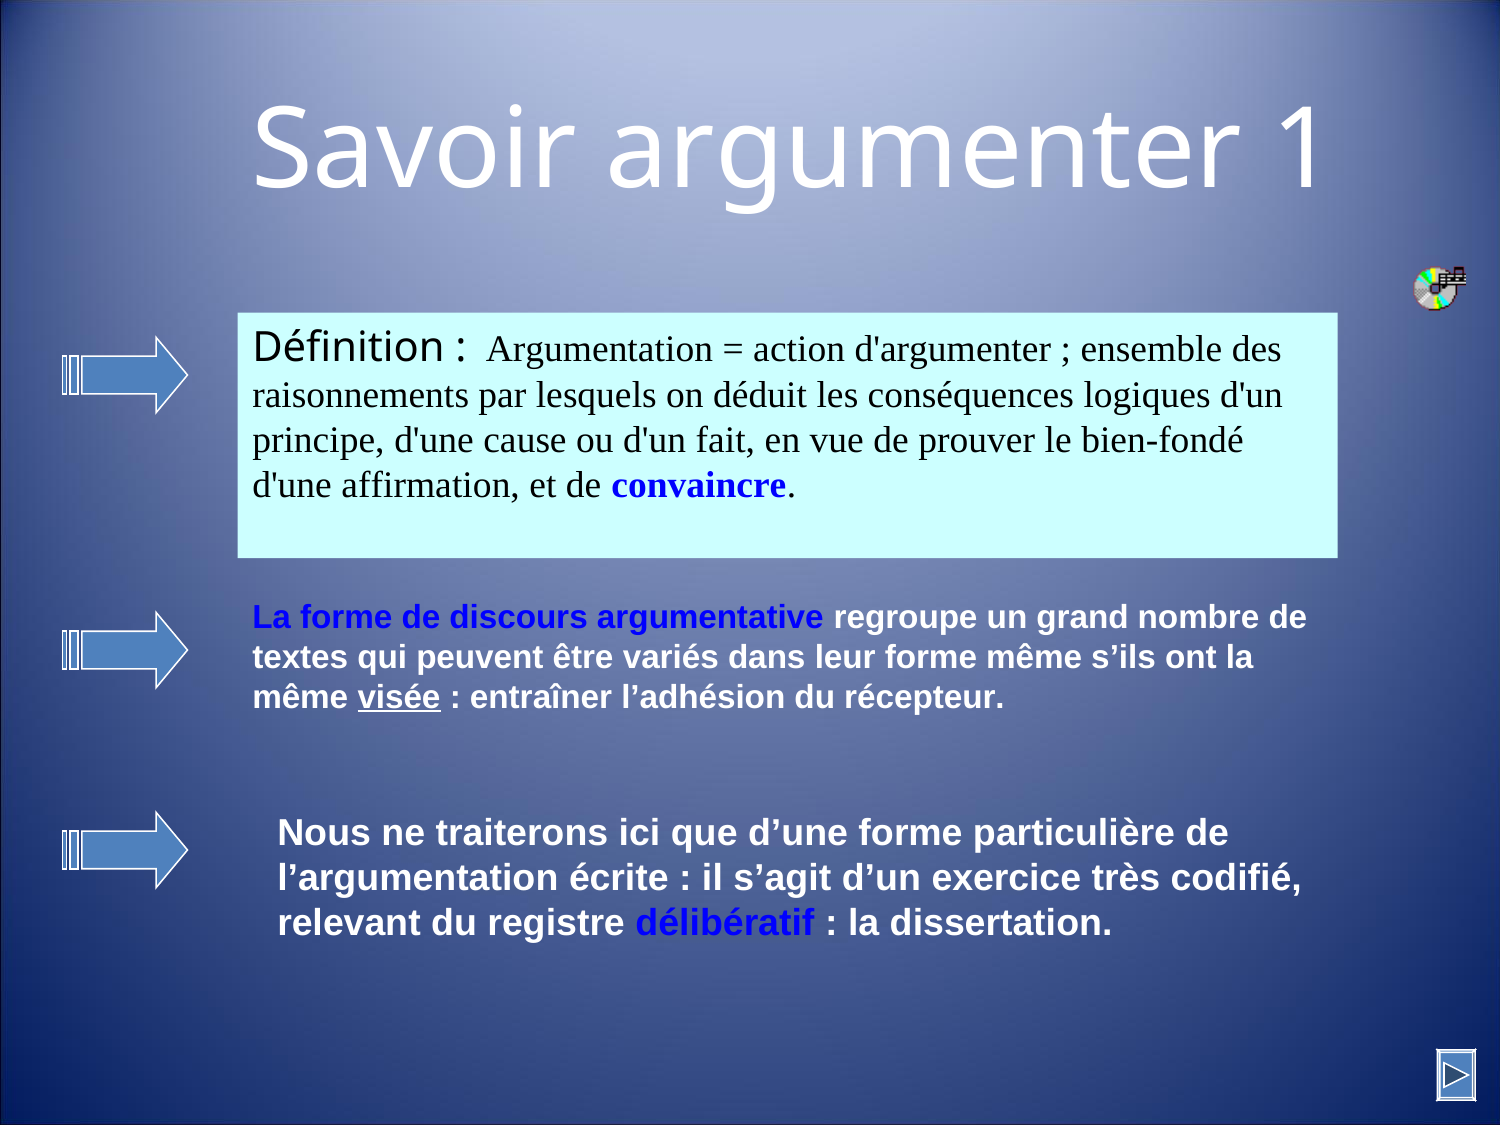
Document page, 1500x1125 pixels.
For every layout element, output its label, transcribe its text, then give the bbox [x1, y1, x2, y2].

text_box [62, 831, 66, 869]
text_box Définition : Argumentation = action d'argumenter ; ensemble des raisonnements par lesquels on déduit les conséquences logiques d'un principe, d'une cause ou d'un fait, en vue de prouver le bien-fondé d'une affirmation, et de convaincre. [237, 312, 1338, 559]
text_box [81, 612, 188, 688]
title Savoir argumenter 1 [87, 49, 1500, 238]
text_box Nous ne traiterons ici que d’une forme particulière de l’argumentation écrite : il s’agit d’un exercice très codifié, relevant du registre délibératif : la dissertation. [262, 799, 1338, 951]
text_box [70, 831, 78, 869]
text_box [1438, 1049, 1476, 1101]
text_box [70, 356, 78, 394]
picture [0, 0, 1500, 1125]
text_box La forme de discours argumentative regroupe un grand nombre de textes qui peuvent être variés dans leur forme même s’ils ont la même visée : entraîner l’adhésion du récepteur. [237, 587, 1375, 723]
text_box [62, 631, 66, 669]
text_box [81, 812, 188, 888]
text_box [62, 356, 66, 394]
text_box [70, 631, 78, 669]
text_box [81, 337, 188, 413]
